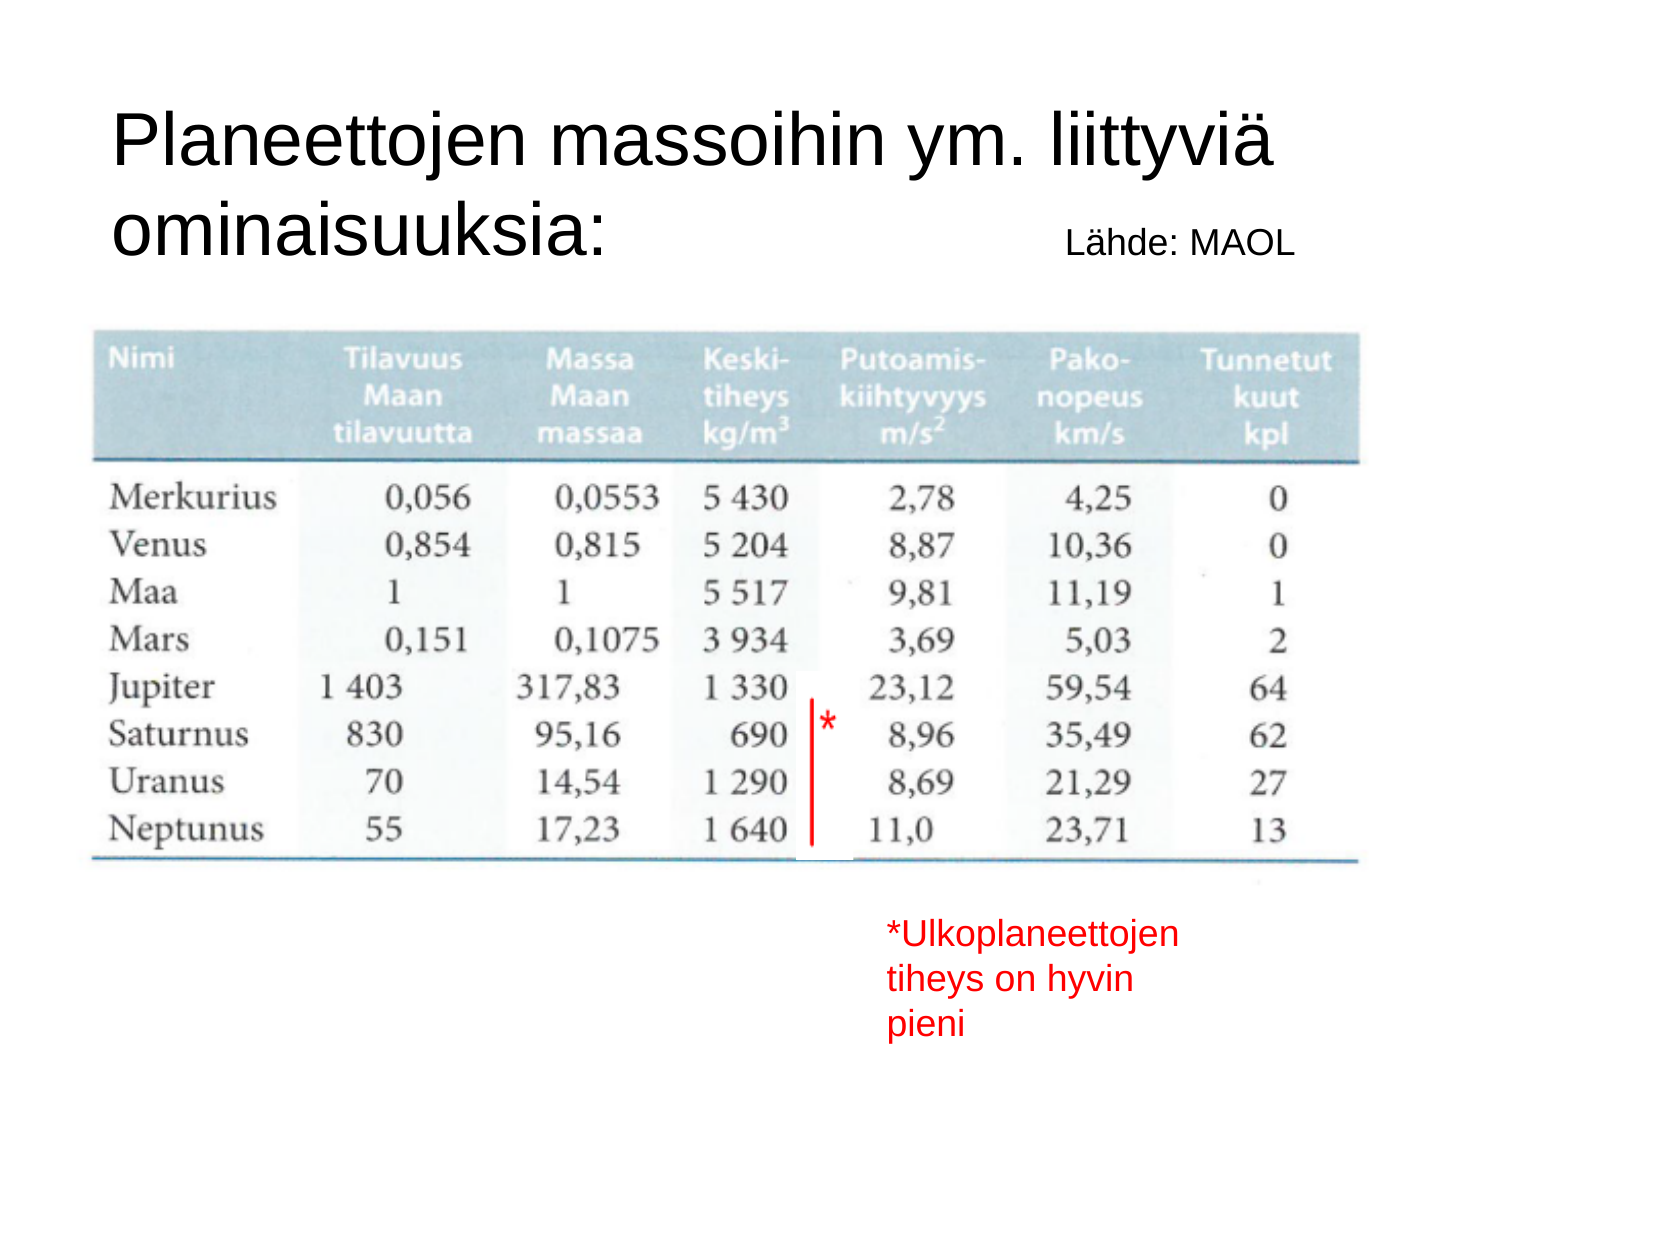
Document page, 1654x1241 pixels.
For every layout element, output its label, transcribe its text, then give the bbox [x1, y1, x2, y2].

text_box Planeettojen massoihin ym. liittyviä ominaisuuksia: Lähde: MAOL [97, 82, 1312, 278]
text_box *Ulkoplaneettojen tiheys on hyvin pieni [871, 901, 1205, 1052]
picture [59, 282, 1393, 898]
